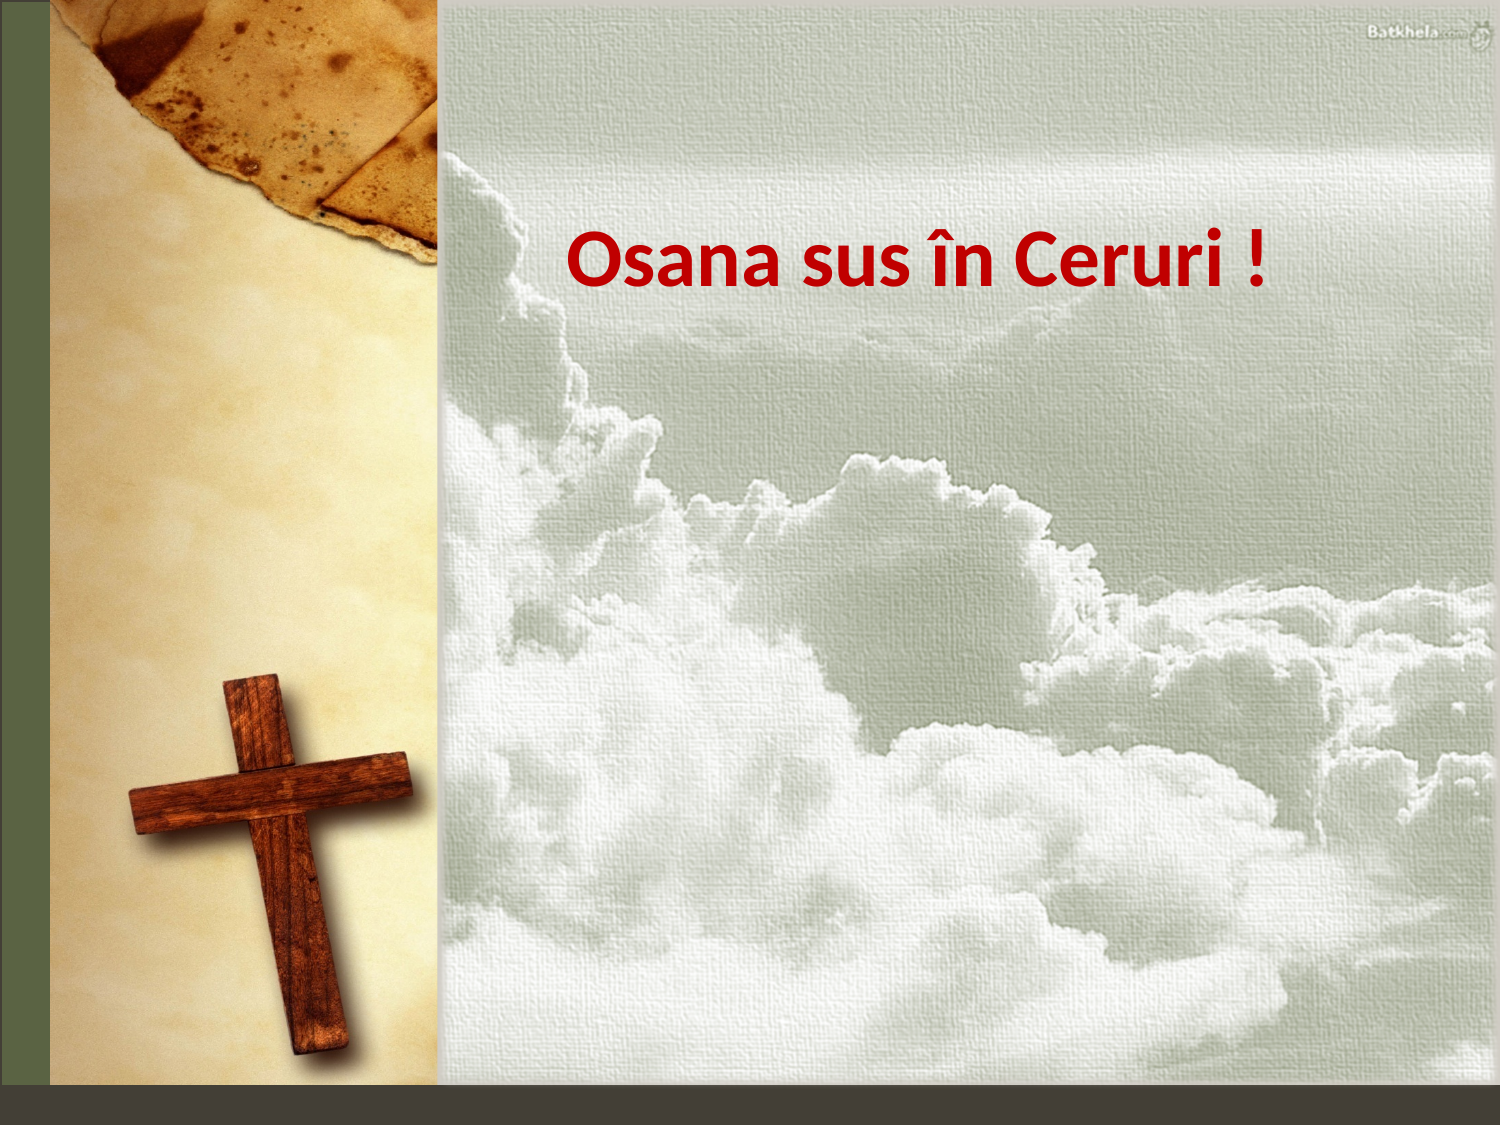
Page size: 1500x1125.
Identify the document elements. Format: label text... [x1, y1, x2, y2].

picture [50, 0, 1500, 1091]
title Osana sus în Ceruri ! [337, 99, 1500, 976]
